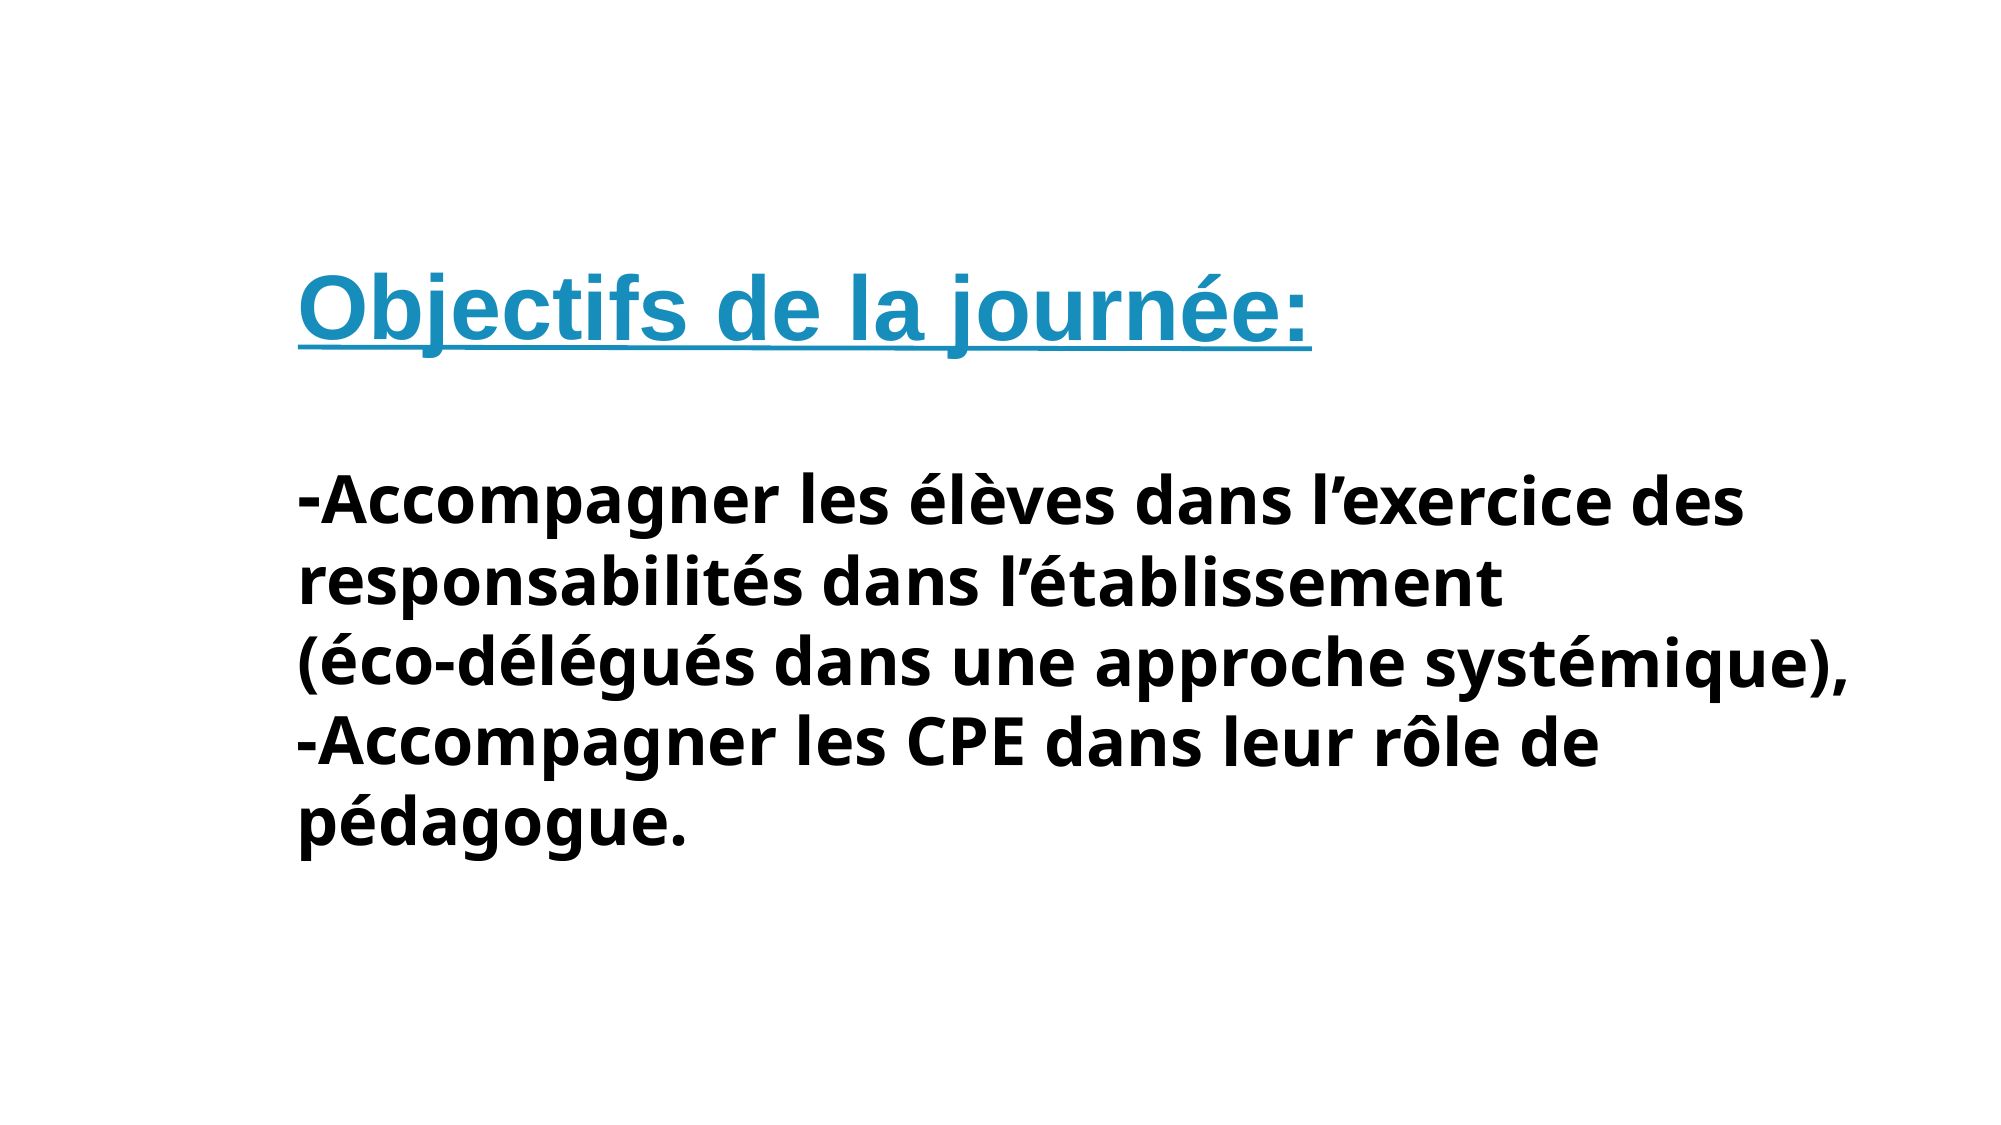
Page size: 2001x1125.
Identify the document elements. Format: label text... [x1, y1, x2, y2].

title Objectifs de la journée: -Accompagner les élèves dans l’exercice des responsabilités dans l’établissement (éco-délégués dans une approche systémique), -Accompagner les CPE dans leur rôle de pédagogue. [281, 164, 1961, 871]
